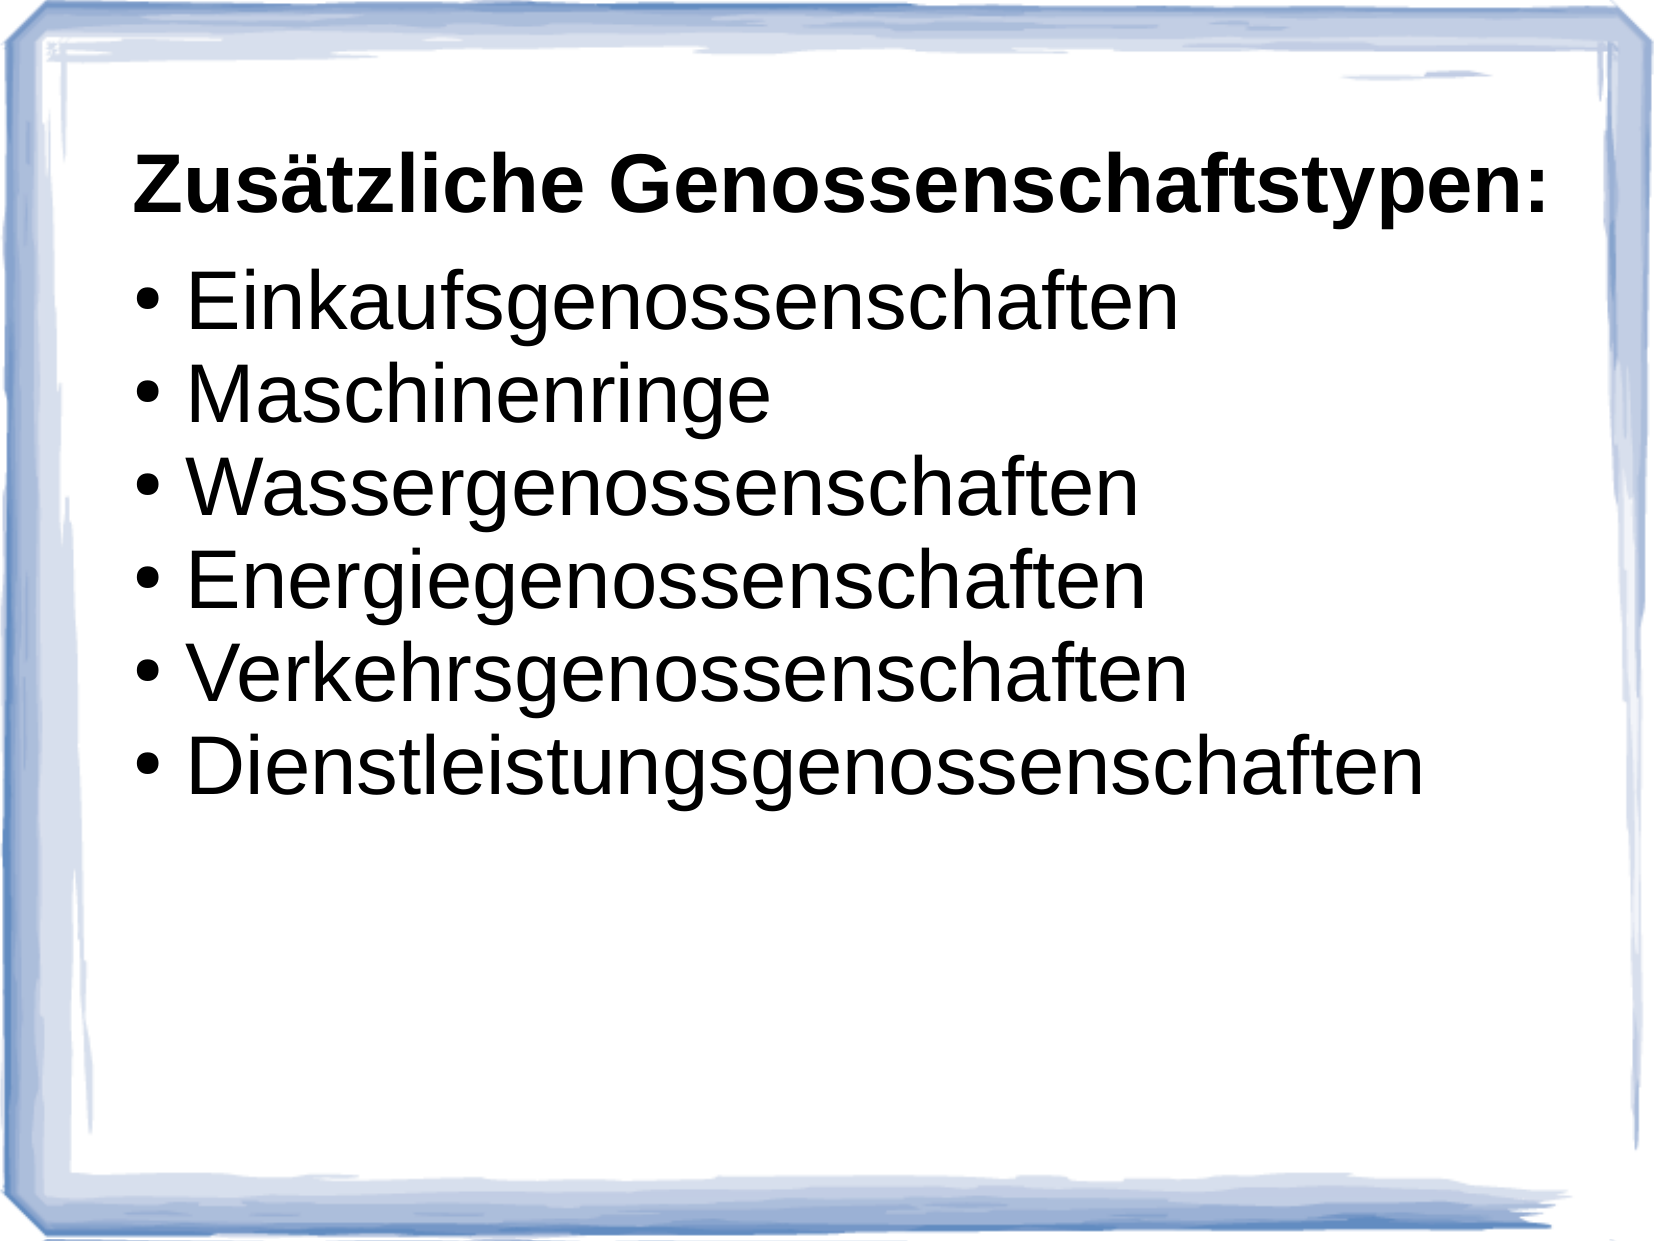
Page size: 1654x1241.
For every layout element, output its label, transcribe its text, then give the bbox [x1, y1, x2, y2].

picture [0, 0, 1654, 1241]
text_box Zusätzliche Genossenschaftstypen: Einkaufsgenossenschaften Maschinenringe Wassergenossenschaften Energiegenossenschaften Verkehrsgenossenschaften Dienstleistungsgenossenschaften [118, 129, 1568, 839]
